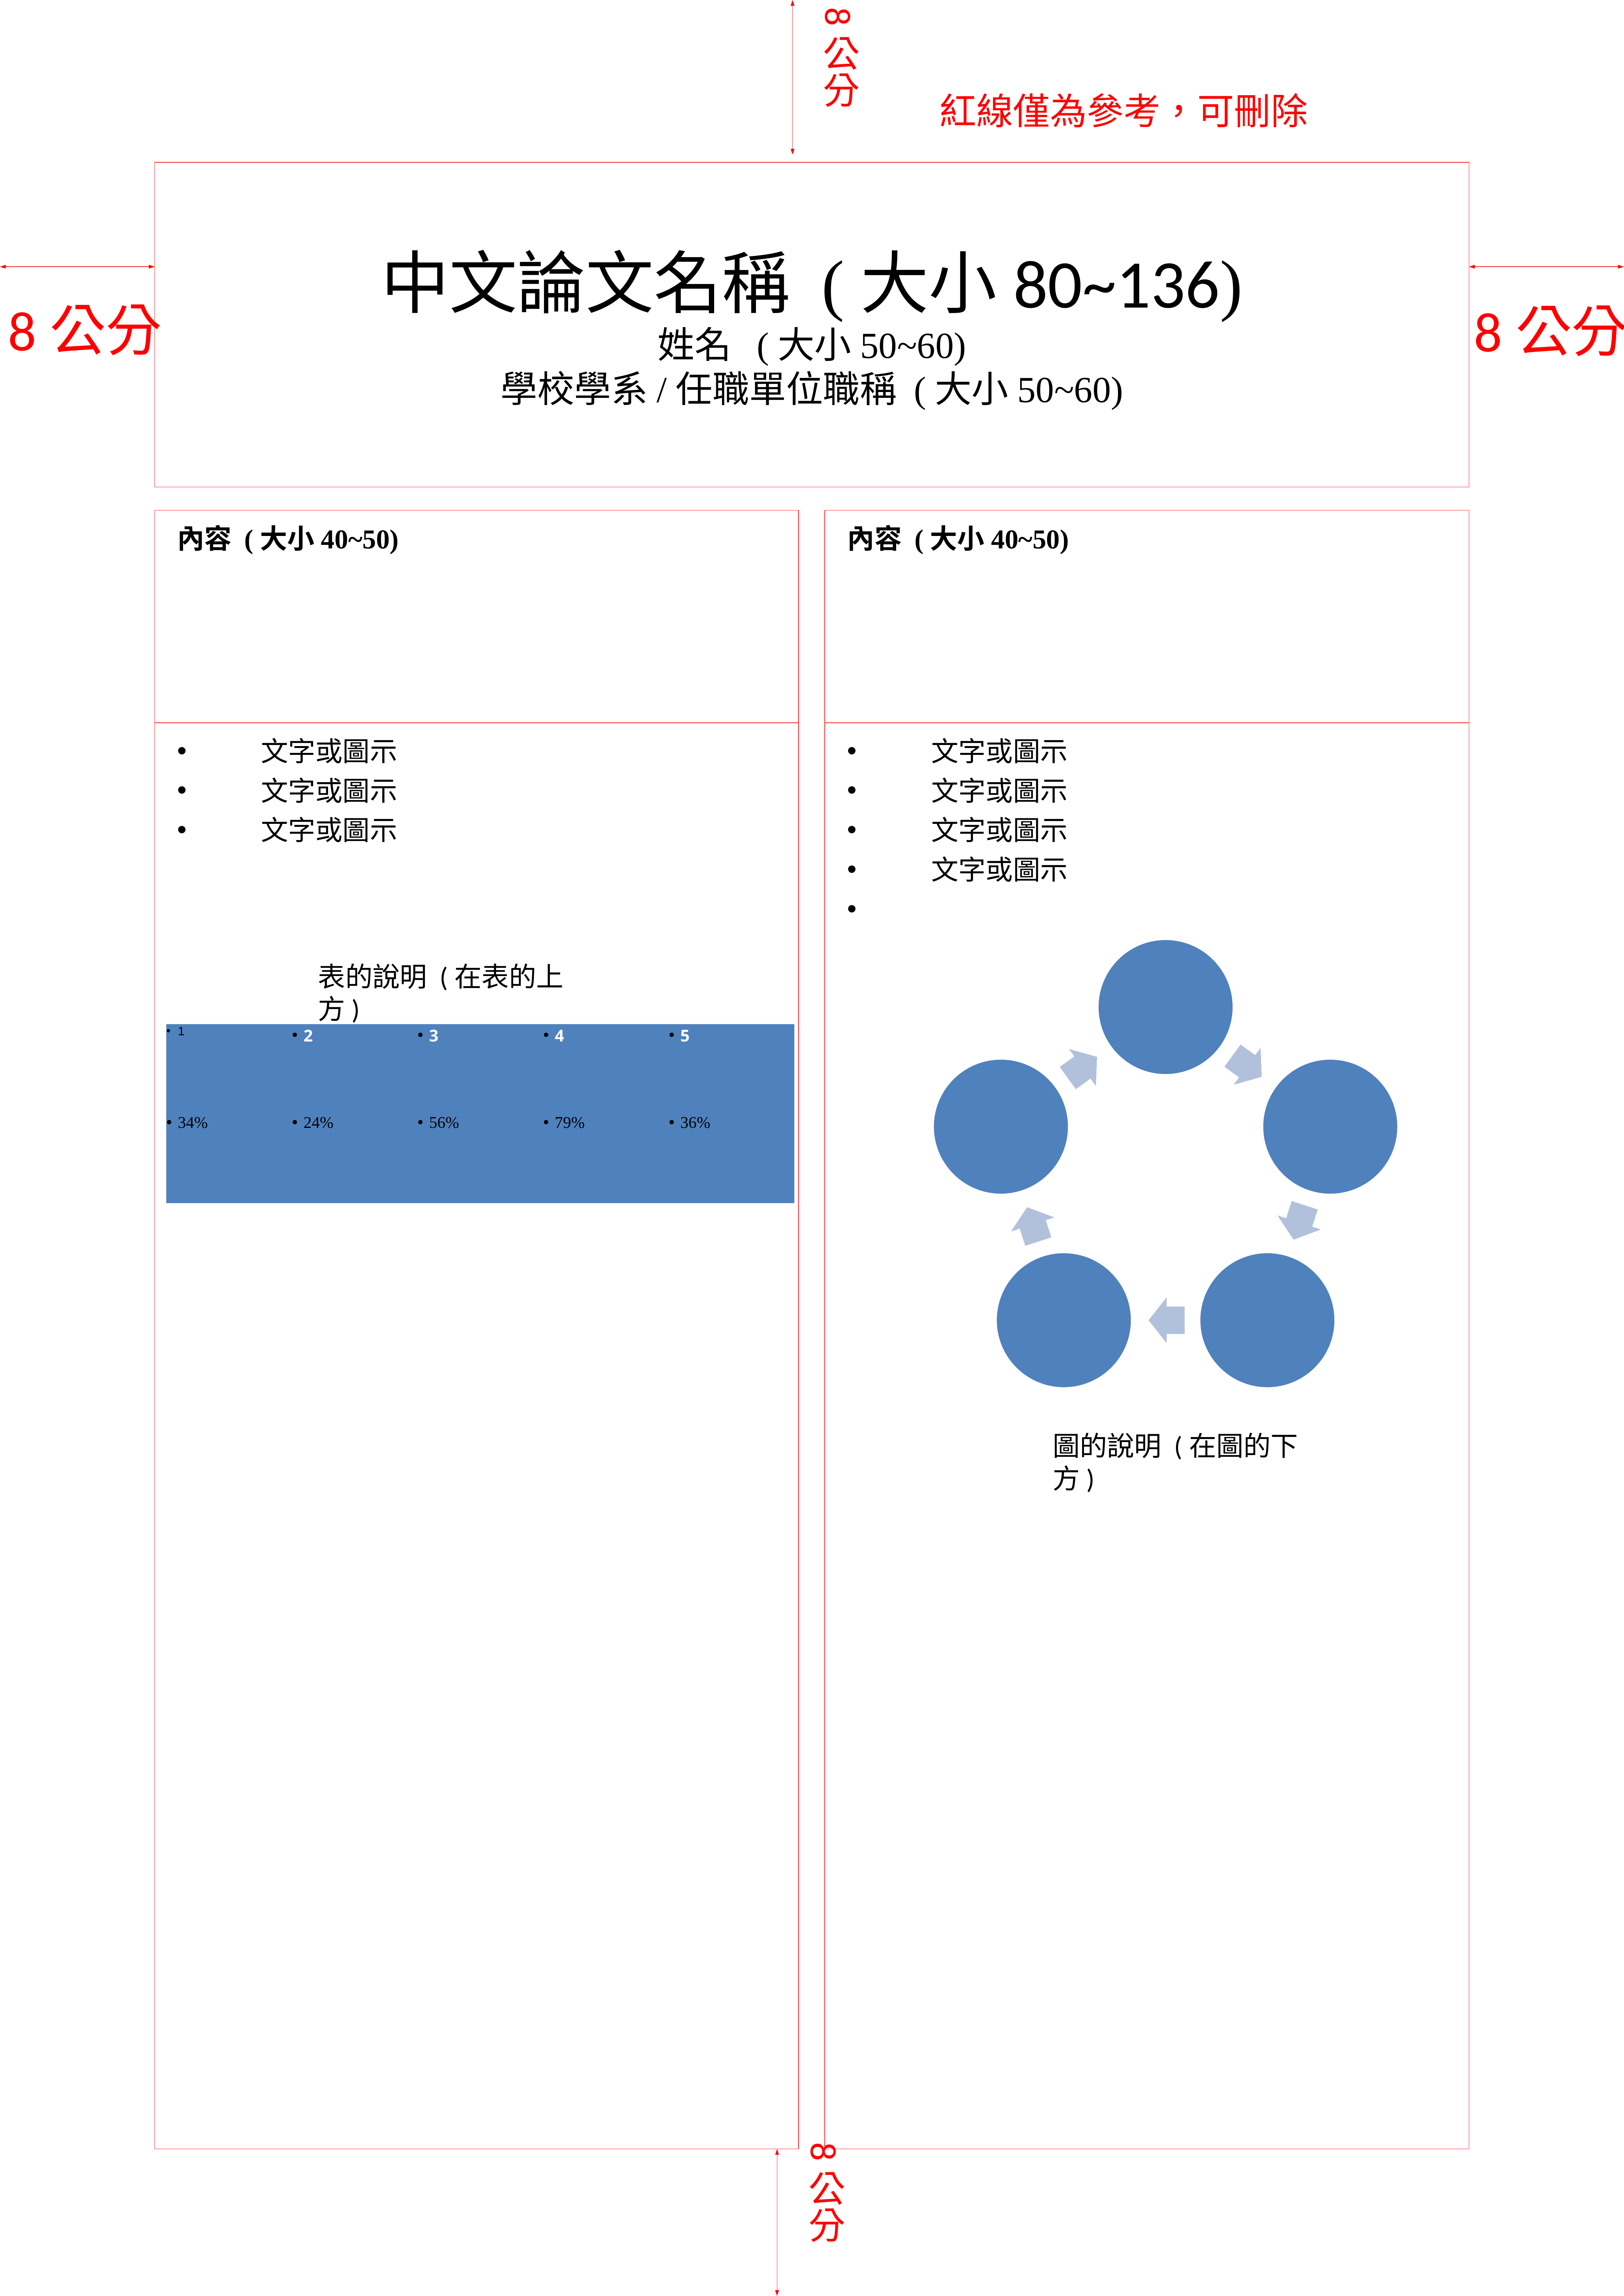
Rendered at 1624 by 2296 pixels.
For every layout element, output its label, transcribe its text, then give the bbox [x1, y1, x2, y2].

table_cell 56% [418, 1113, 543, 1203]
table_header 5 [669, 1024, 794, 1113]
table_cell 79% [543, 1113, 669, 1203]
text_box 8公分 [802, 2, 865, 161]
table_cell 34% [166, 1113, 292, 1203]
text_box [996, 1252, 1132, 1388]
table_header 3 [418, 1024, 543, 1113]
text_box [1277, 1201, 1321, 1240]
list 內容 (大小40~50) [825, 510, 1469, 722]
list 文字或圖示 文字或圖示 文字或圖示 [154, 722, 799, 2149]
text_box [1200, 1252, 1335, 1388]
list 內容 (大小40~50) [154, 510, 799, 722]
text_box 紅線僅為參考，可刪除 [934, 85, 1330, 135]
table_header 1 [166, 1024, 292, 1113]
text_box [1011, 1207, 1055, 1246]
table_header 2 [292, 1024, 418, 1113]
text_box [1059, 1049, 1097, 1089]
text_box 8公分 [3, 292, 155, 365]
list 文字或圖示 文字或圖示 文字或圖示 文字或圖示 [825, 722, 1469, 2149]
text_box [1148, 1297, 1185, 1343]
title 中文論文名稱 (大小80~136) 姓名 (大小50~60) 學校學系/任職單位職稱 (大小50~60) [154, 162, 1469, 487]
table_header 4 [543, 1024, 669, 1113]
text_box 圖的說明 (在圖的下方) [1048, 1426, 1330, 1497]
text_box 8公分 [1469, 294, 1624, 365]
text_box [1224, 1044, 1262, 1085]
text_box [1262, 1059, 1398, 1195]
text_box [1098, 939, 1234, 1075]
text_box [933, 1059, 1069, 1195]
table_cell 36% [669, 1113, 794, 1203]
table_cell 24% [292, 1113, 418, 1203]
text_box 8公分 [787, 2137, 850, 2296]
